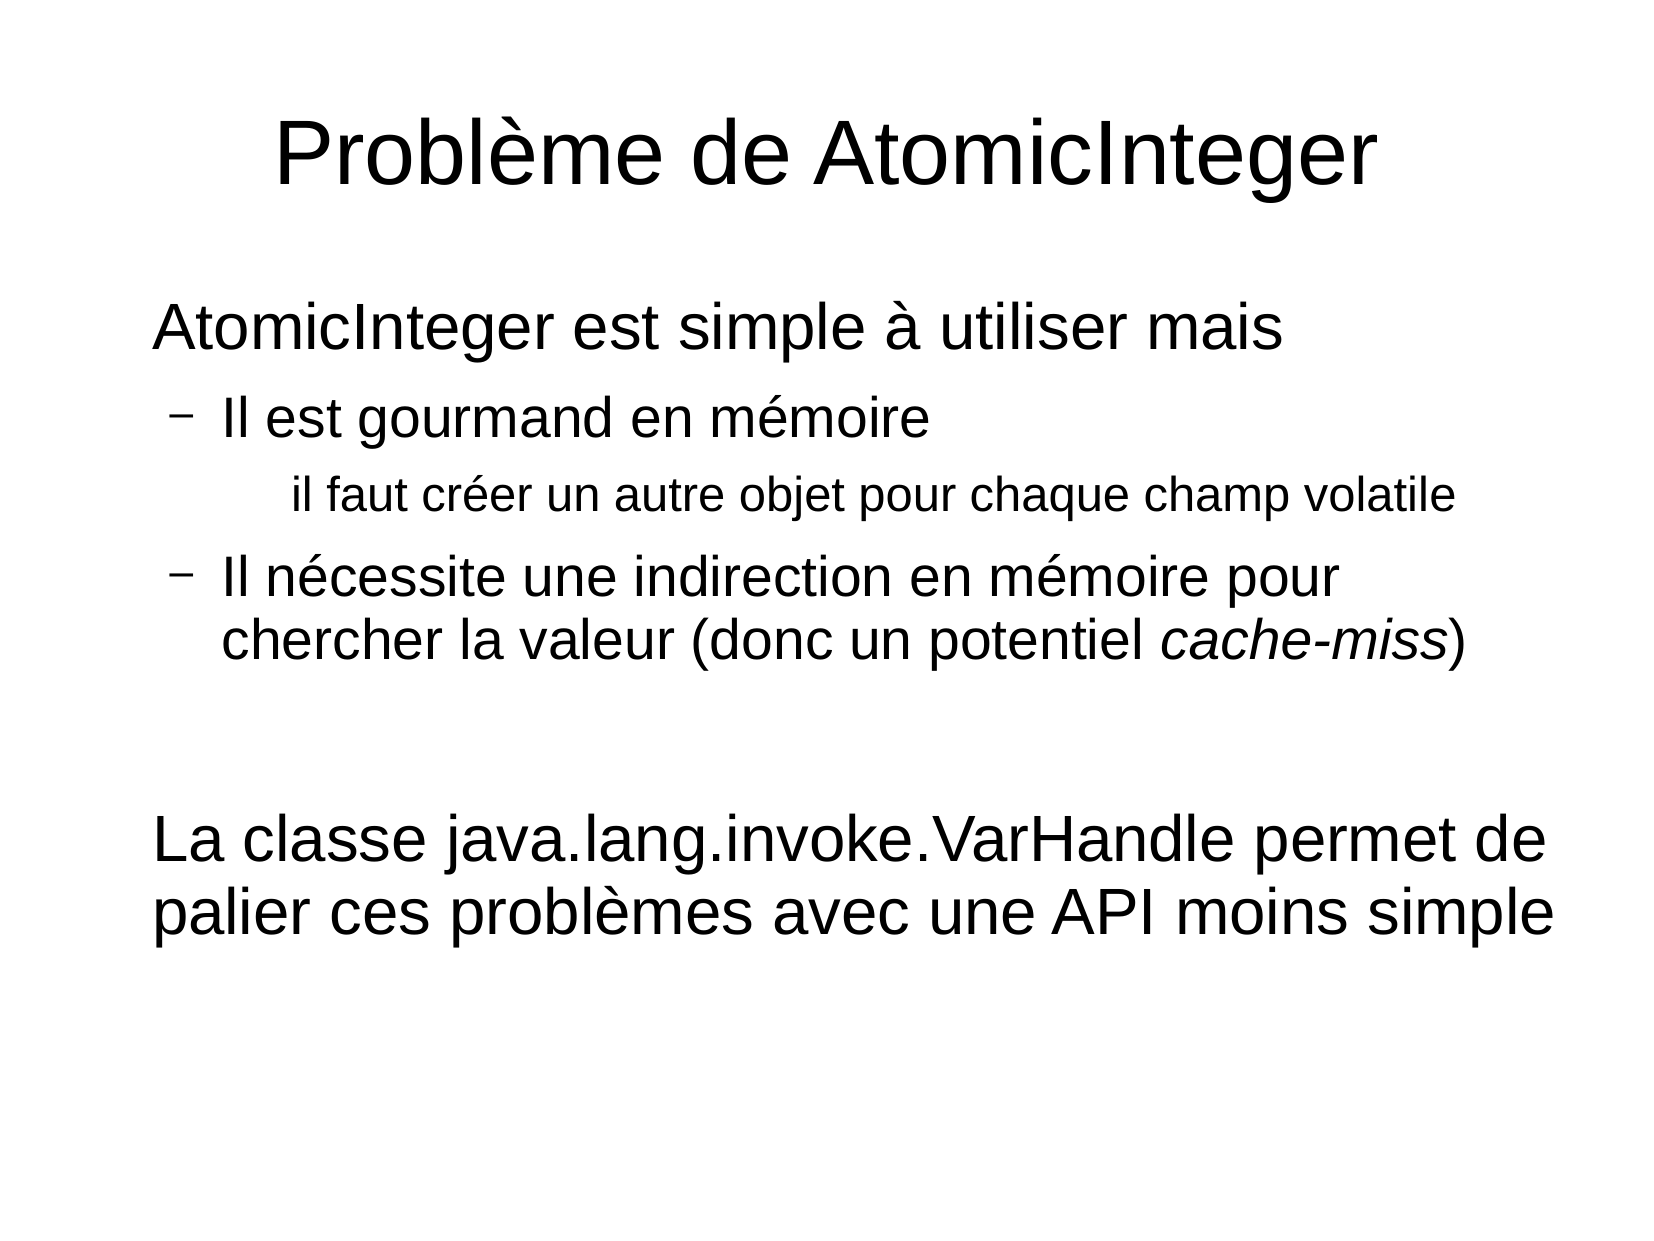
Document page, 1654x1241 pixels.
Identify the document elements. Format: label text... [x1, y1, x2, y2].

list AtomicInteger est simple à utiliser mais Il est gourmand en mémoire il faut créer un autre objet pour chaque champ volatile Il nécessite une indirection en mémoire pour chercher la valeur (donc un potentiel cache-miss) La classe java.lang.invoke.VarHandle permet de palier ces problèmes avec une API moins simple [82, 290, 1571, 1010]
title Problème de AtomicInteger [82, 49, 1571, 257]
